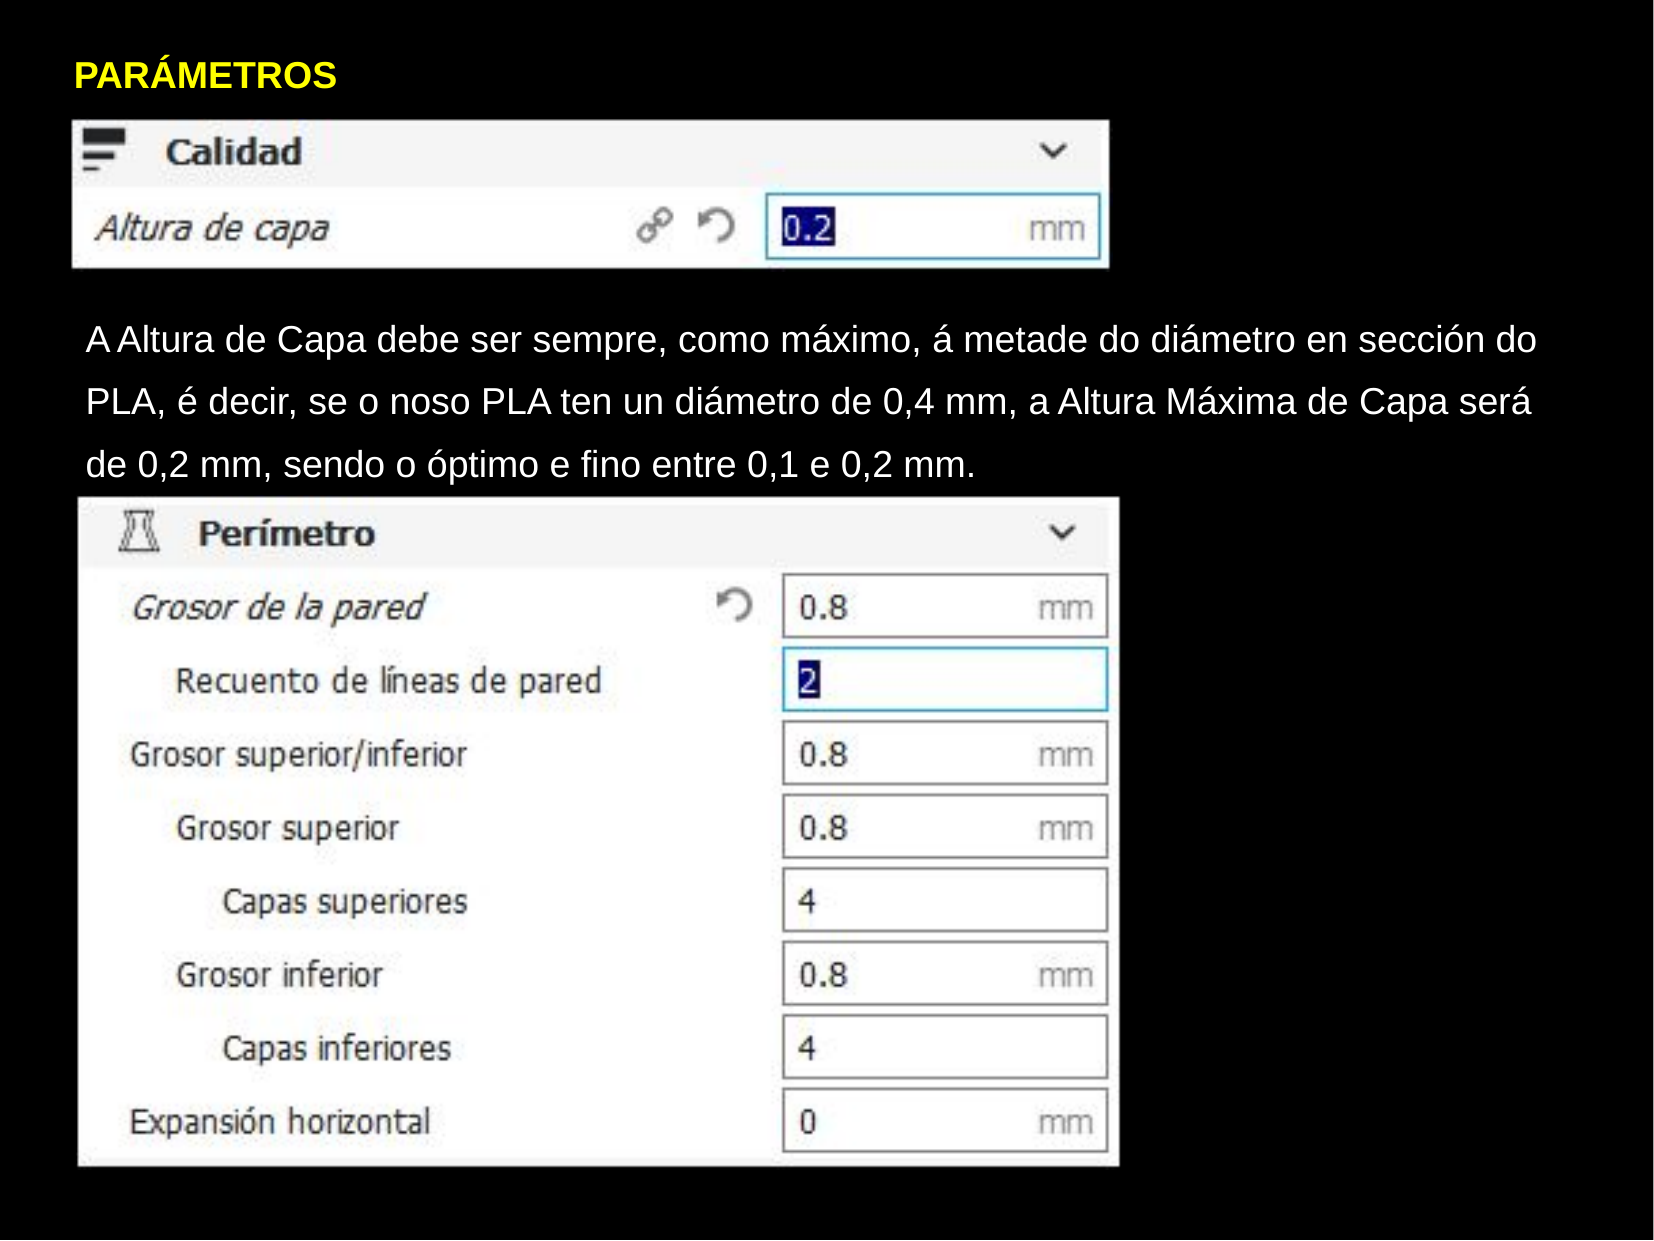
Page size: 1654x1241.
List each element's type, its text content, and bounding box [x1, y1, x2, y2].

text_box PARÁMETROS [59, 47, 437, 118]
text_box A Altura de Capa debe ser sempre, como máximo, á metade do diámetro en sección do PLA, é decir, se o noso PLA ten un diámetro de 0,4 mm, a Altura Máxima de Capa será de 0,2 mm, sendo o óptimo e fino entre 0,1 e 0,2 mm. [70, 289, 1595, 473]
picture [76, 495, 1123, 1170]
picture [70, 118, 1113, 272]
